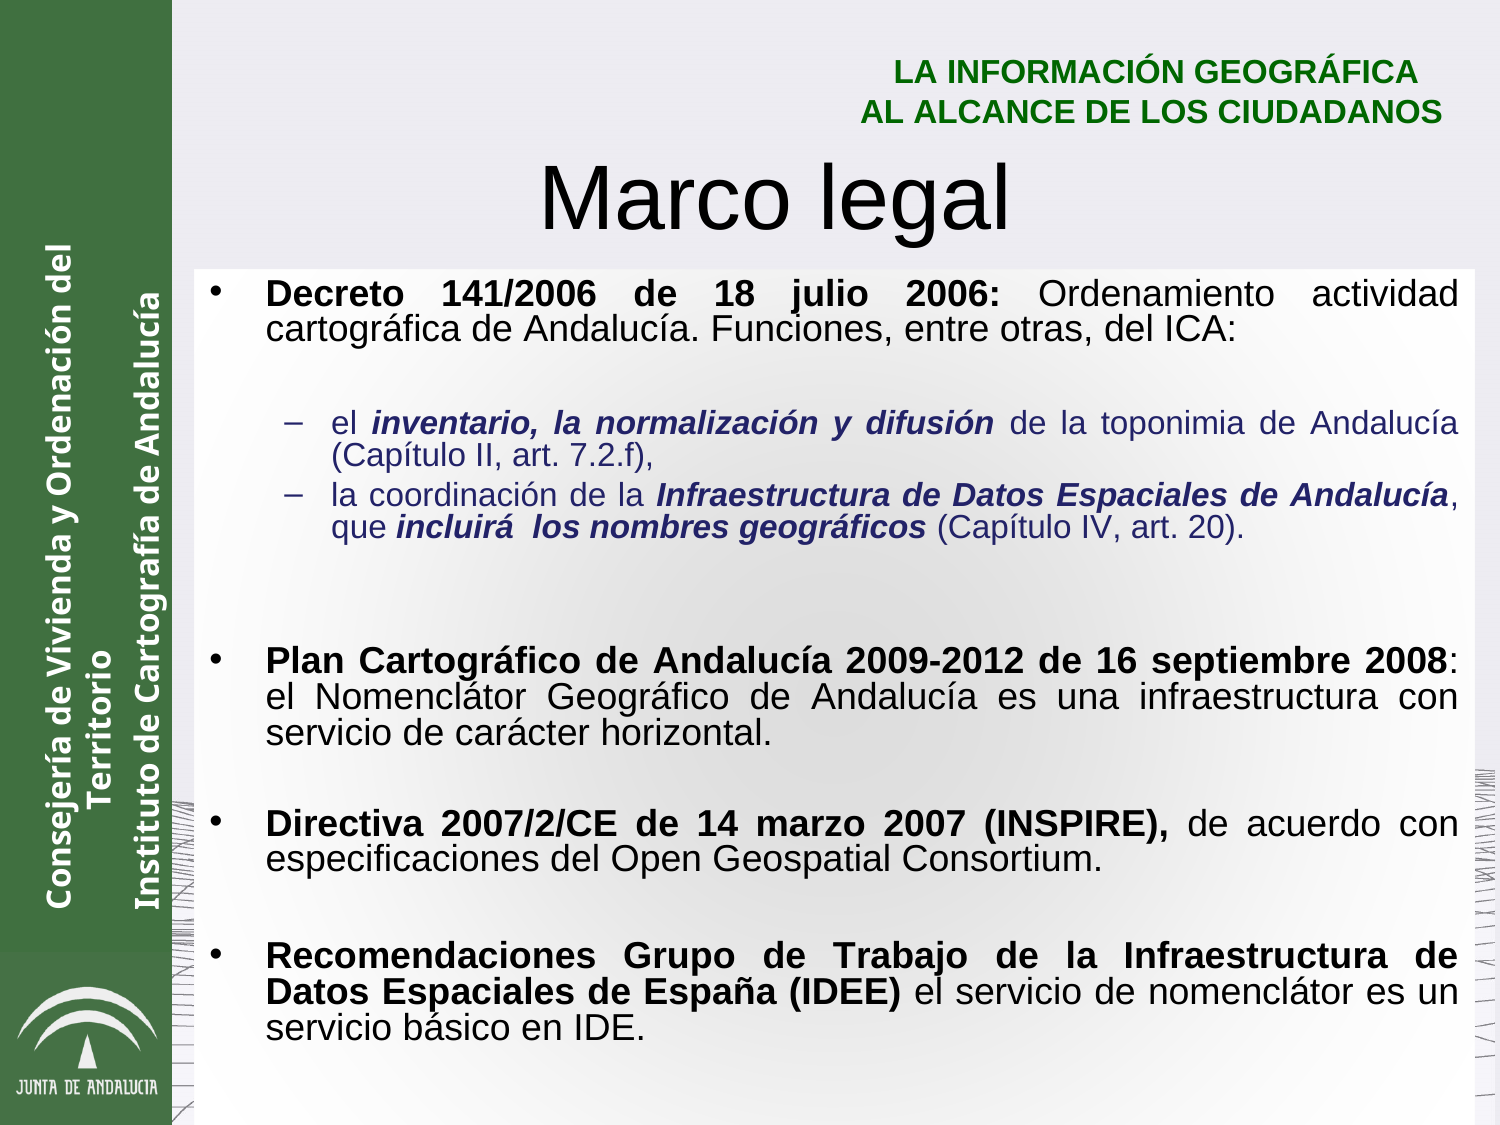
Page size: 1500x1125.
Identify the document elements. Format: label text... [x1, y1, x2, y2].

text_box Decreto 141/2006 de 18 julio 2006: Ordenamiento actividad cartográfica de Andalucía. Funciones, entre otras, del ICA: el inventario, la normalización y difusión de la toponimia de Andalucía (Capítulo II, art. 7.2.f), la coordinación de la Infraestructura de Datos Espaciales de Andalucía, que incluirá los nombres geográficos (Capítulo IV, art. 20). Plan Cartográfico de Andalucía 2009-2012 de 16 septiembre 2008: el Nomenclátor Geográfico de Andalucía es una infraestructura con servicio de carácter horizontal. Directiva 2007/2/CE de 14 marzo 2007 (INSPIRE), de acuerdo con especificaciones del Open Geospatial Consortium. Recomendaciones Grupo de Trabajo de la Infraestructura de Datos Espaciales de España (IDEE) el servicio de nomenclátor es un servicio básico en IDE. [194, 269, 1474, 1125]
picture [172, 0, 1500, 1125]
title Marco legal [100, 138, 1451, 327]
